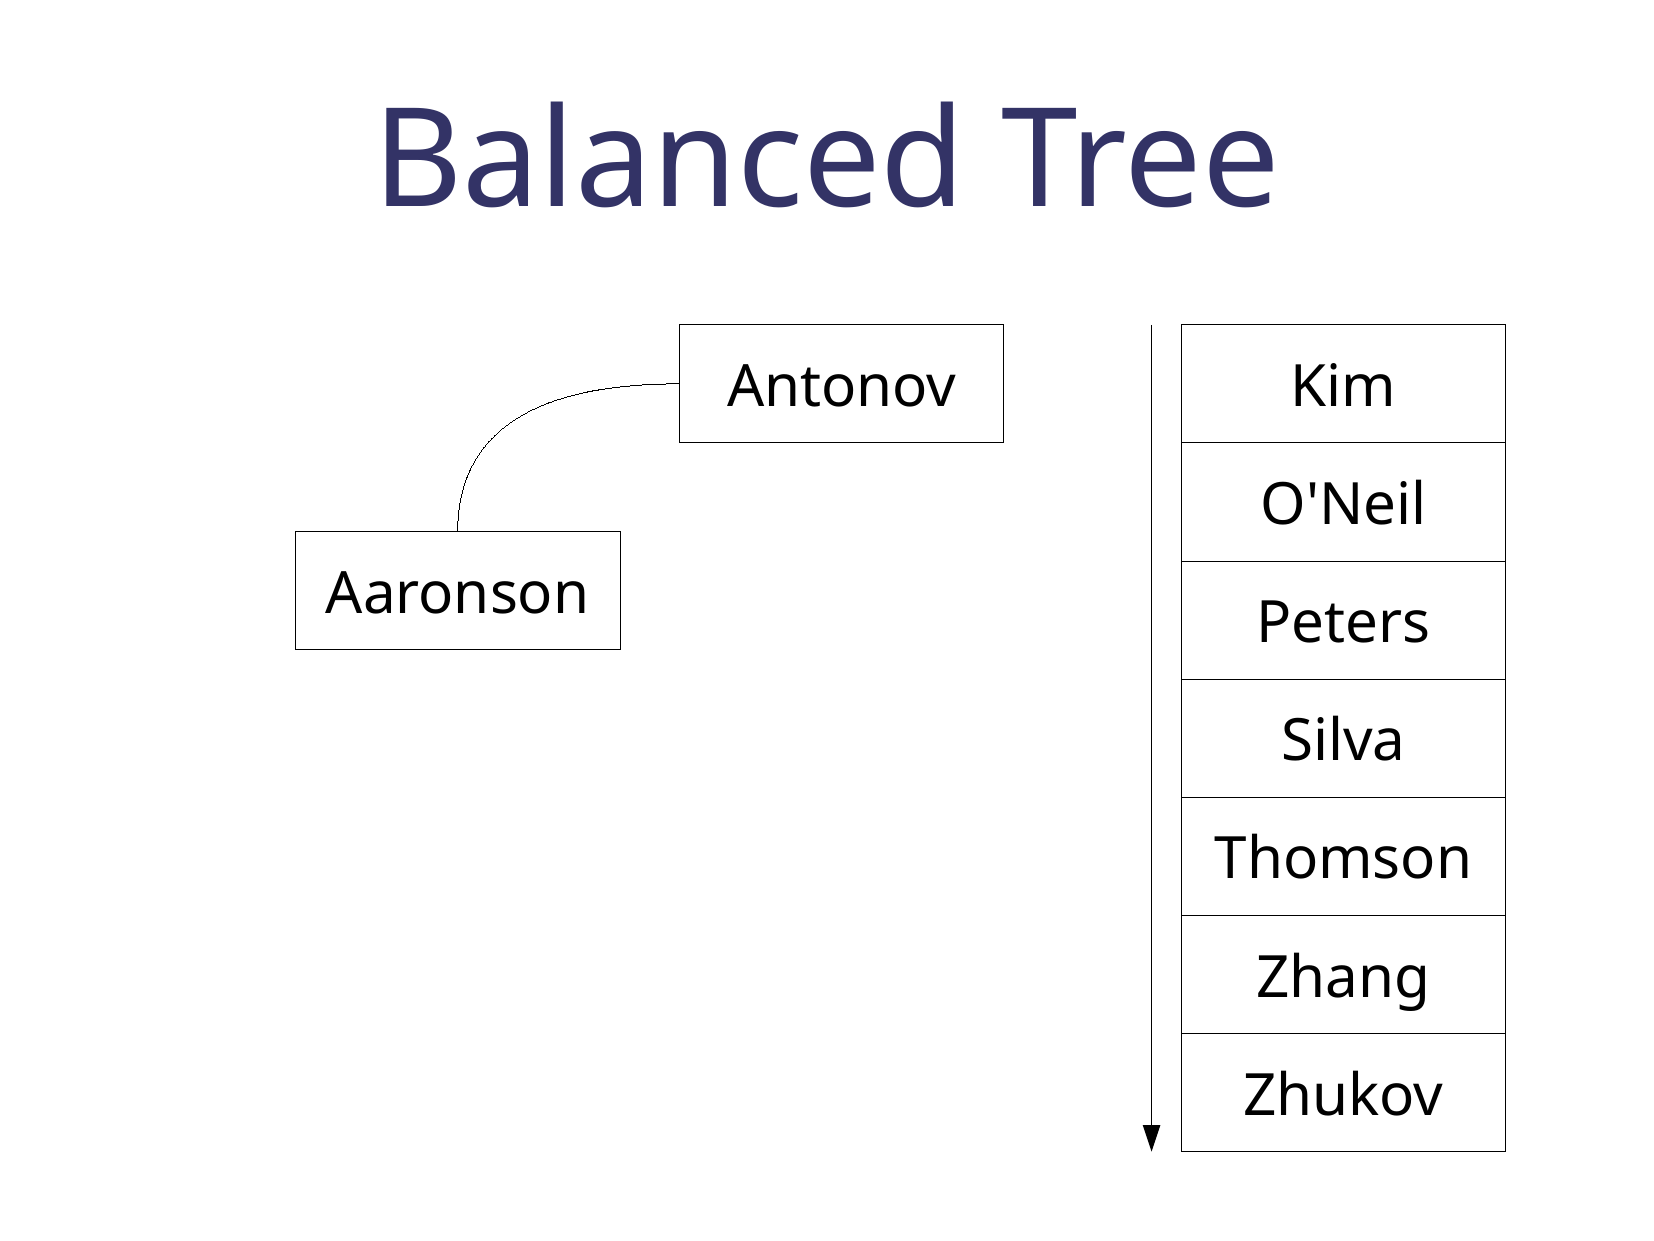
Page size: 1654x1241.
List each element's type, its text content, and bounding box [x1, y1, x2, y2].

text_box Peters [1181, 561, 1506, 680]
text_box Silva [1181, 680, 1506, 798]
text_box O'Neil [1181, 443, 1506, 561]
text_box Kim [1181, 324, 1506, 443]
text_box Aaronson [295, 531, 621, 650]
title Balanced Tree [82, 56, 1571, 250]
text_box Thomson [1181, 798, 1506, 915]
text_box Zhukov [1181, 1034, 1506, 1152]
text_box Zhang [1181, 915, 1506, 1034]
text_box Antonov [679, 324, 1004, 443]
